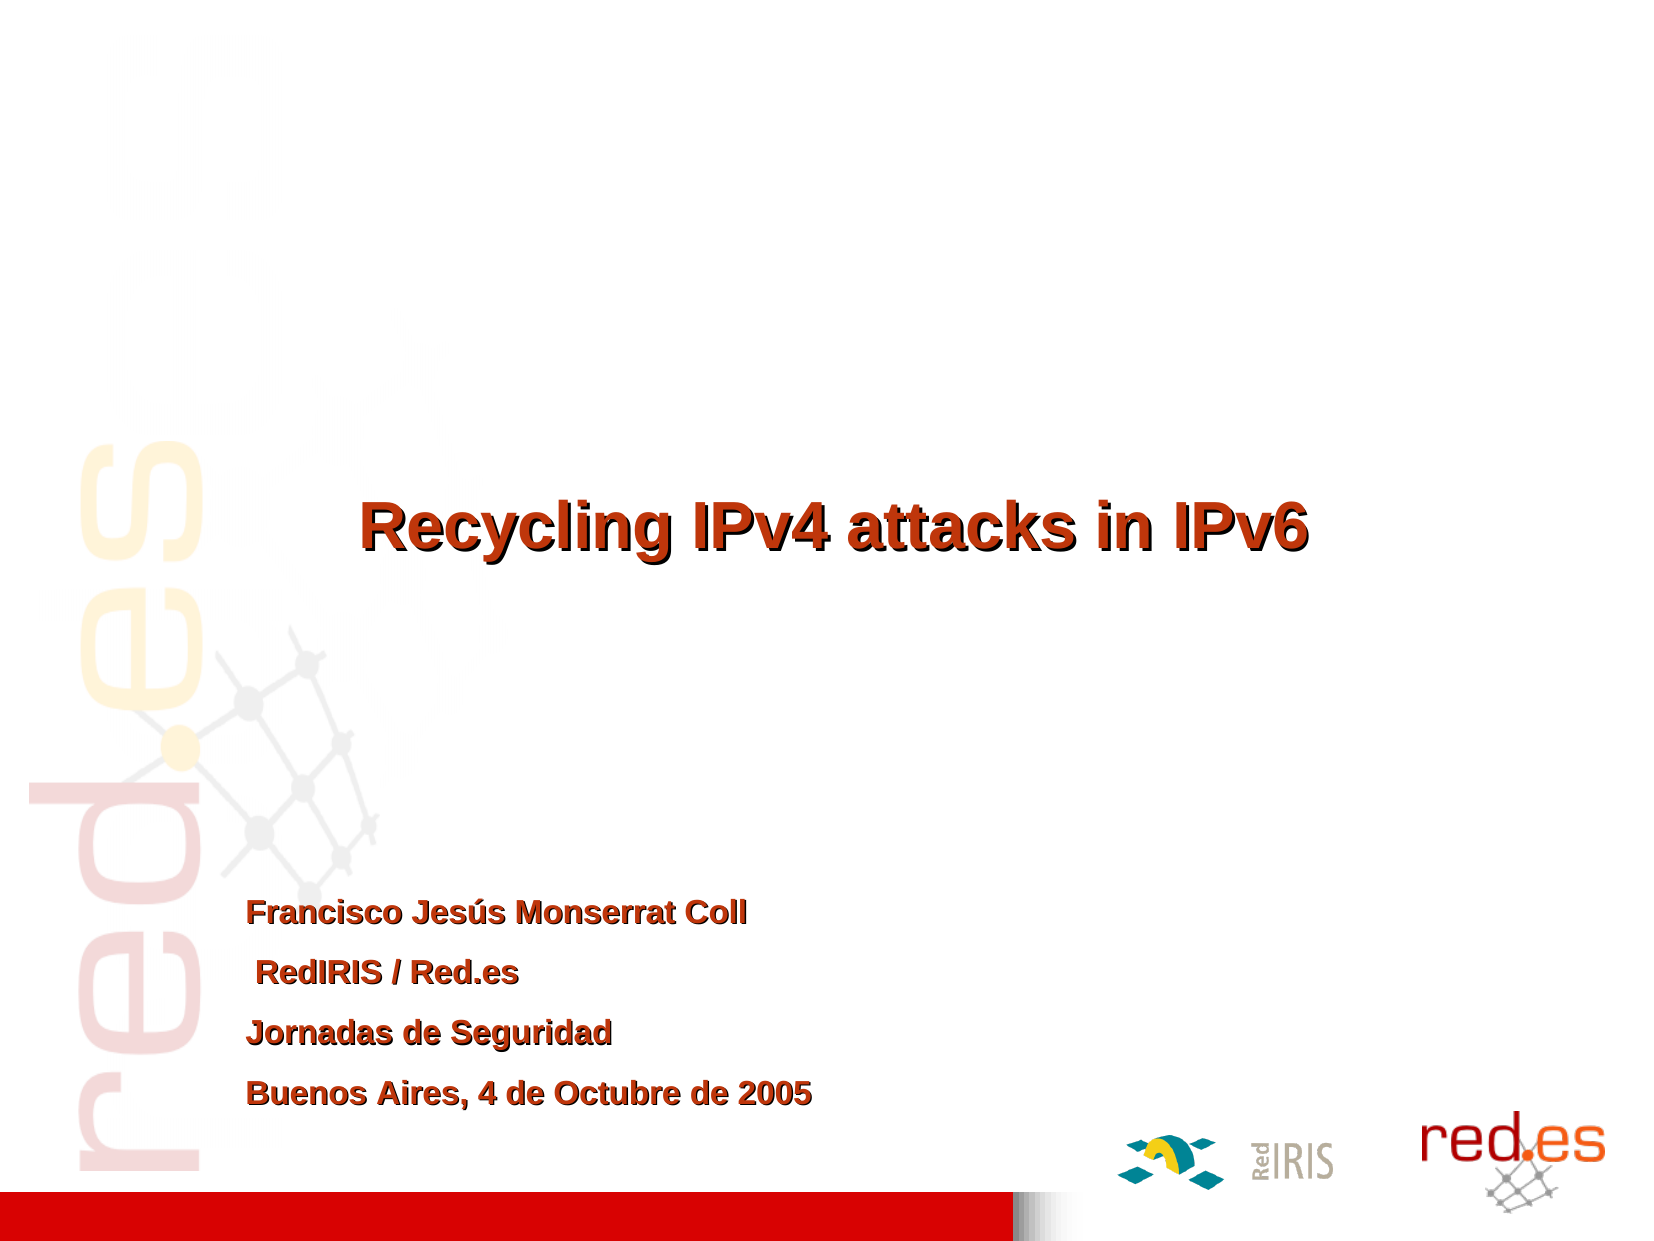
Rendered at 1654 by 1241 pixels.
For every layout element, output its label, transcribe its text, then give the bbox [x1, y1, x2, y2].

picture [0, 1111, 1654, 1241]
picture [1117, 1135, 1333, 1190]
text_box Francisco Jesús Monserrat Coll RedIRIS / Red.es Jornadas de Seguridad Buenos Aires, 4 de Octubre de 2005 [230, 825, 989, 1120]
text_box Recycling IPv4 attacks in IPv6 [43, 479, 1626, 646]
picture [29, 441, 380, 1171]
